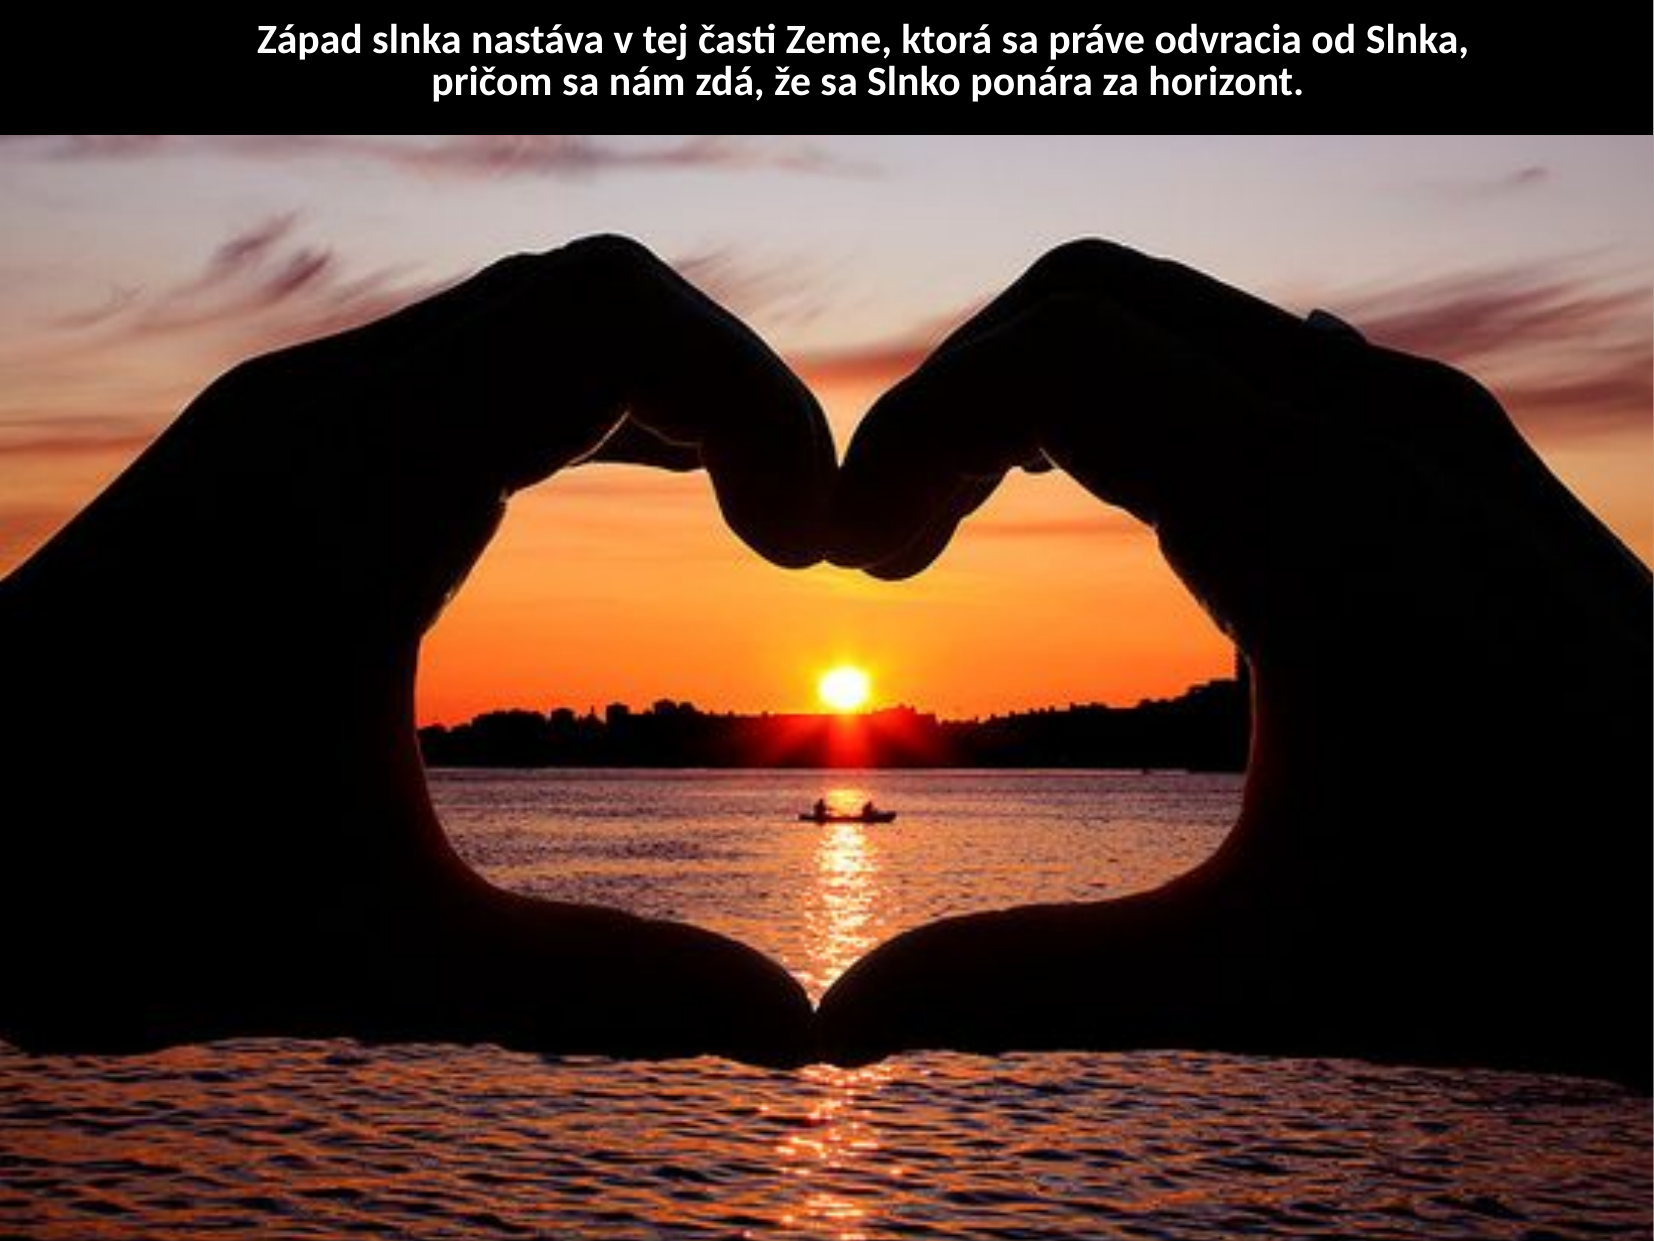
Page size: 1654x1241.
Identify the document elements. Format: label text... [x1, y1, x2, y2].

text_box Západ slnka nastáva v tej časti Zeme, ktorá sa práve odvracia od Slnka, pričom sa nám zdá, že sa Slnko ponára za horizont. [106, 15, 1630, 133]
text_box [0, 0, 1654, 135]
picture [0, 135, 1654, 1241]
